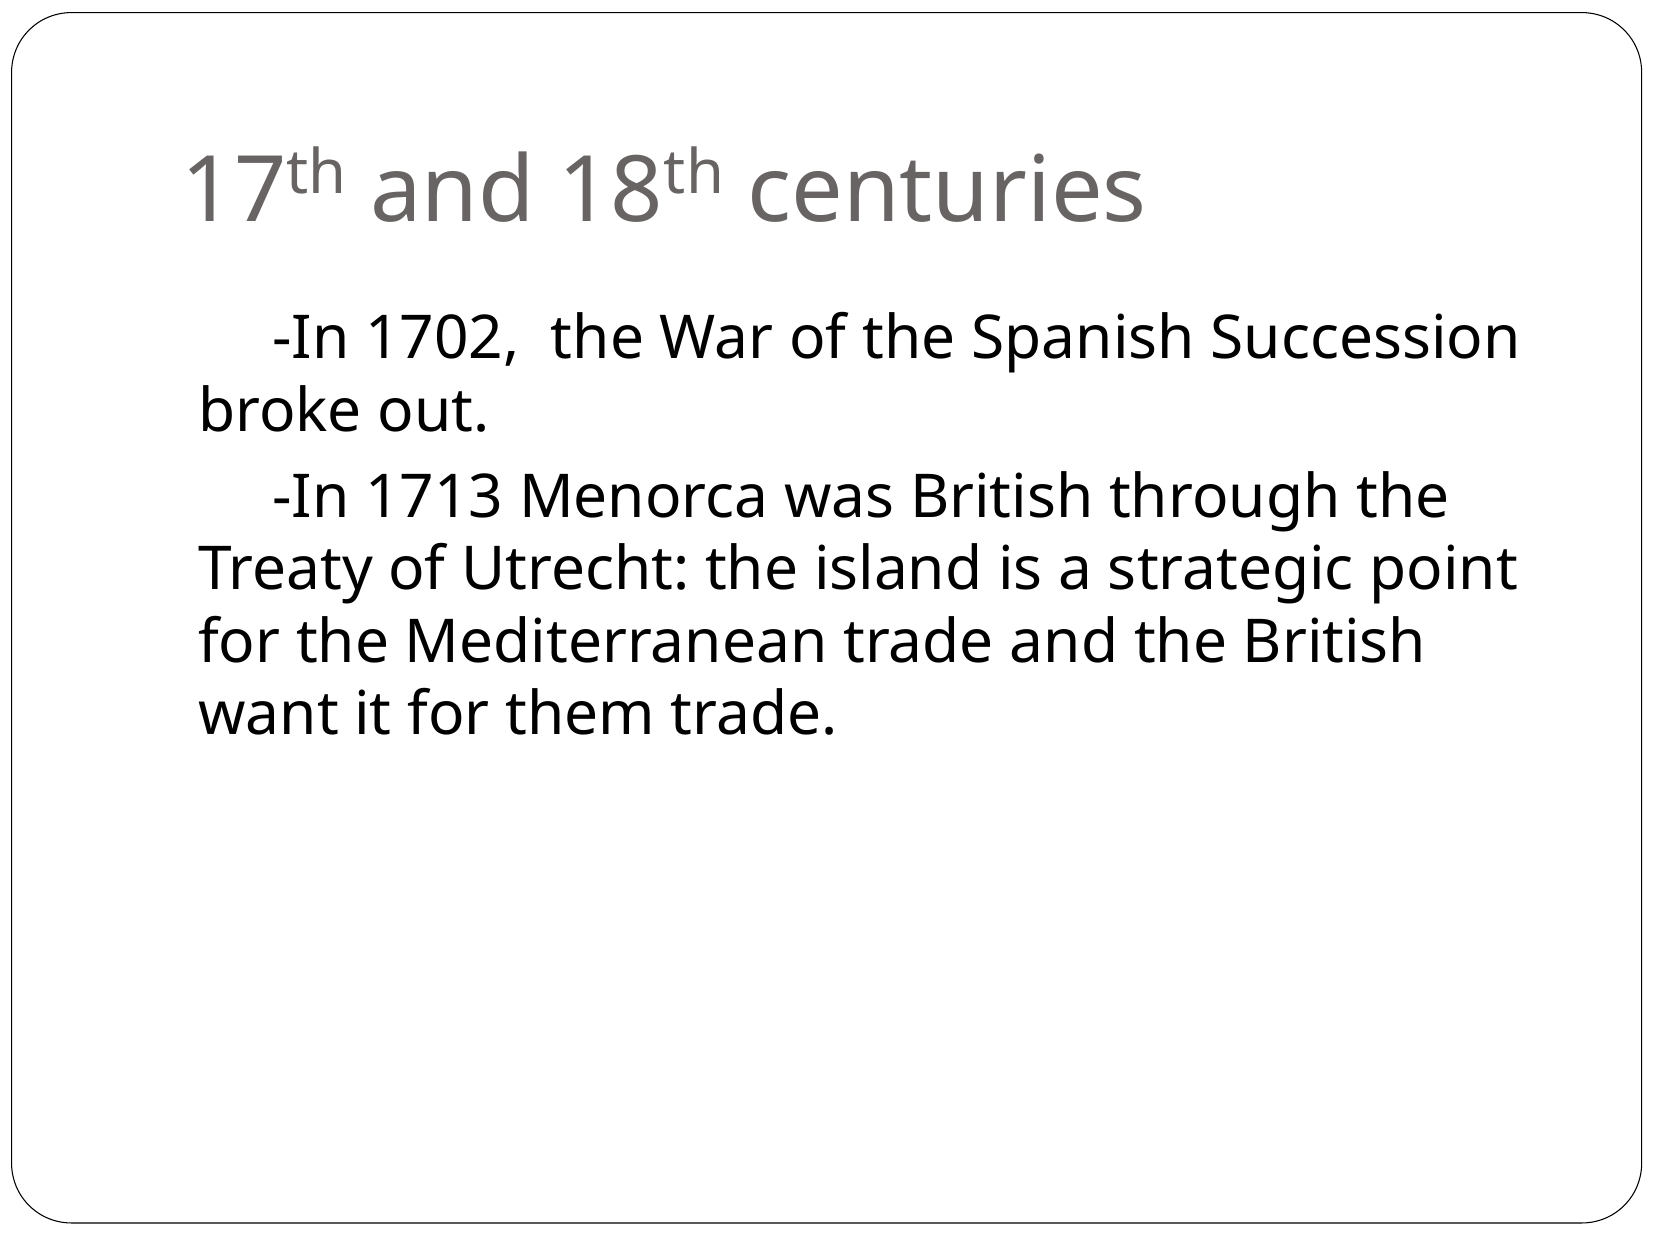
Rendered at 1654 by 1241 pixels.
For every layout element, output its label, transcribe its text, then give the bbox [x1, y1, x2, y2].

list -In 1702, the War of the Spanish Succession broke out. -In 1713 Menorca was British through the Treaty of Utrecht: the island is a strategic point for the Mediterranean trade and the British want it for them trade. [82, 290, 1571, 1109]
title 17th and 18th centuries [165, 49, 1571, 257]
